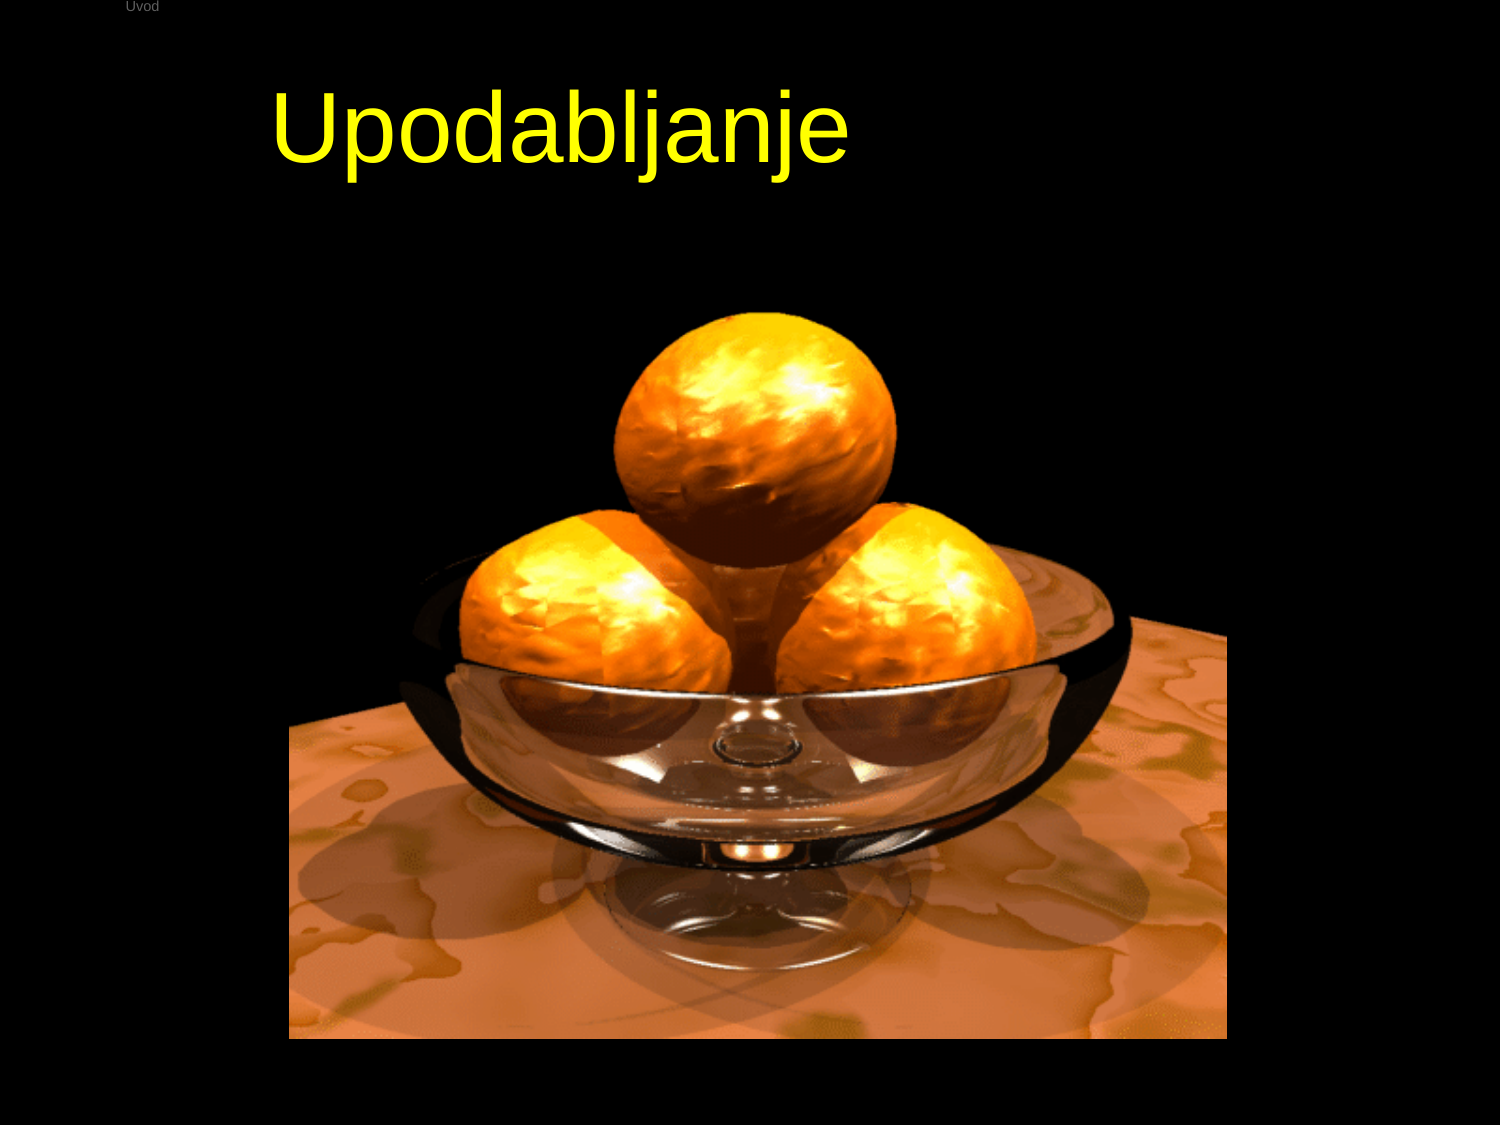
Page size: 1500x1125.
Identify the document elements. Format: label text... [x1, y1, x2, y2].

title Uvod [0, 0, 286, 23]
text_box Upodabljanje [254, 54, 868, 191]
picture [289, 243, 1227, 1039]
